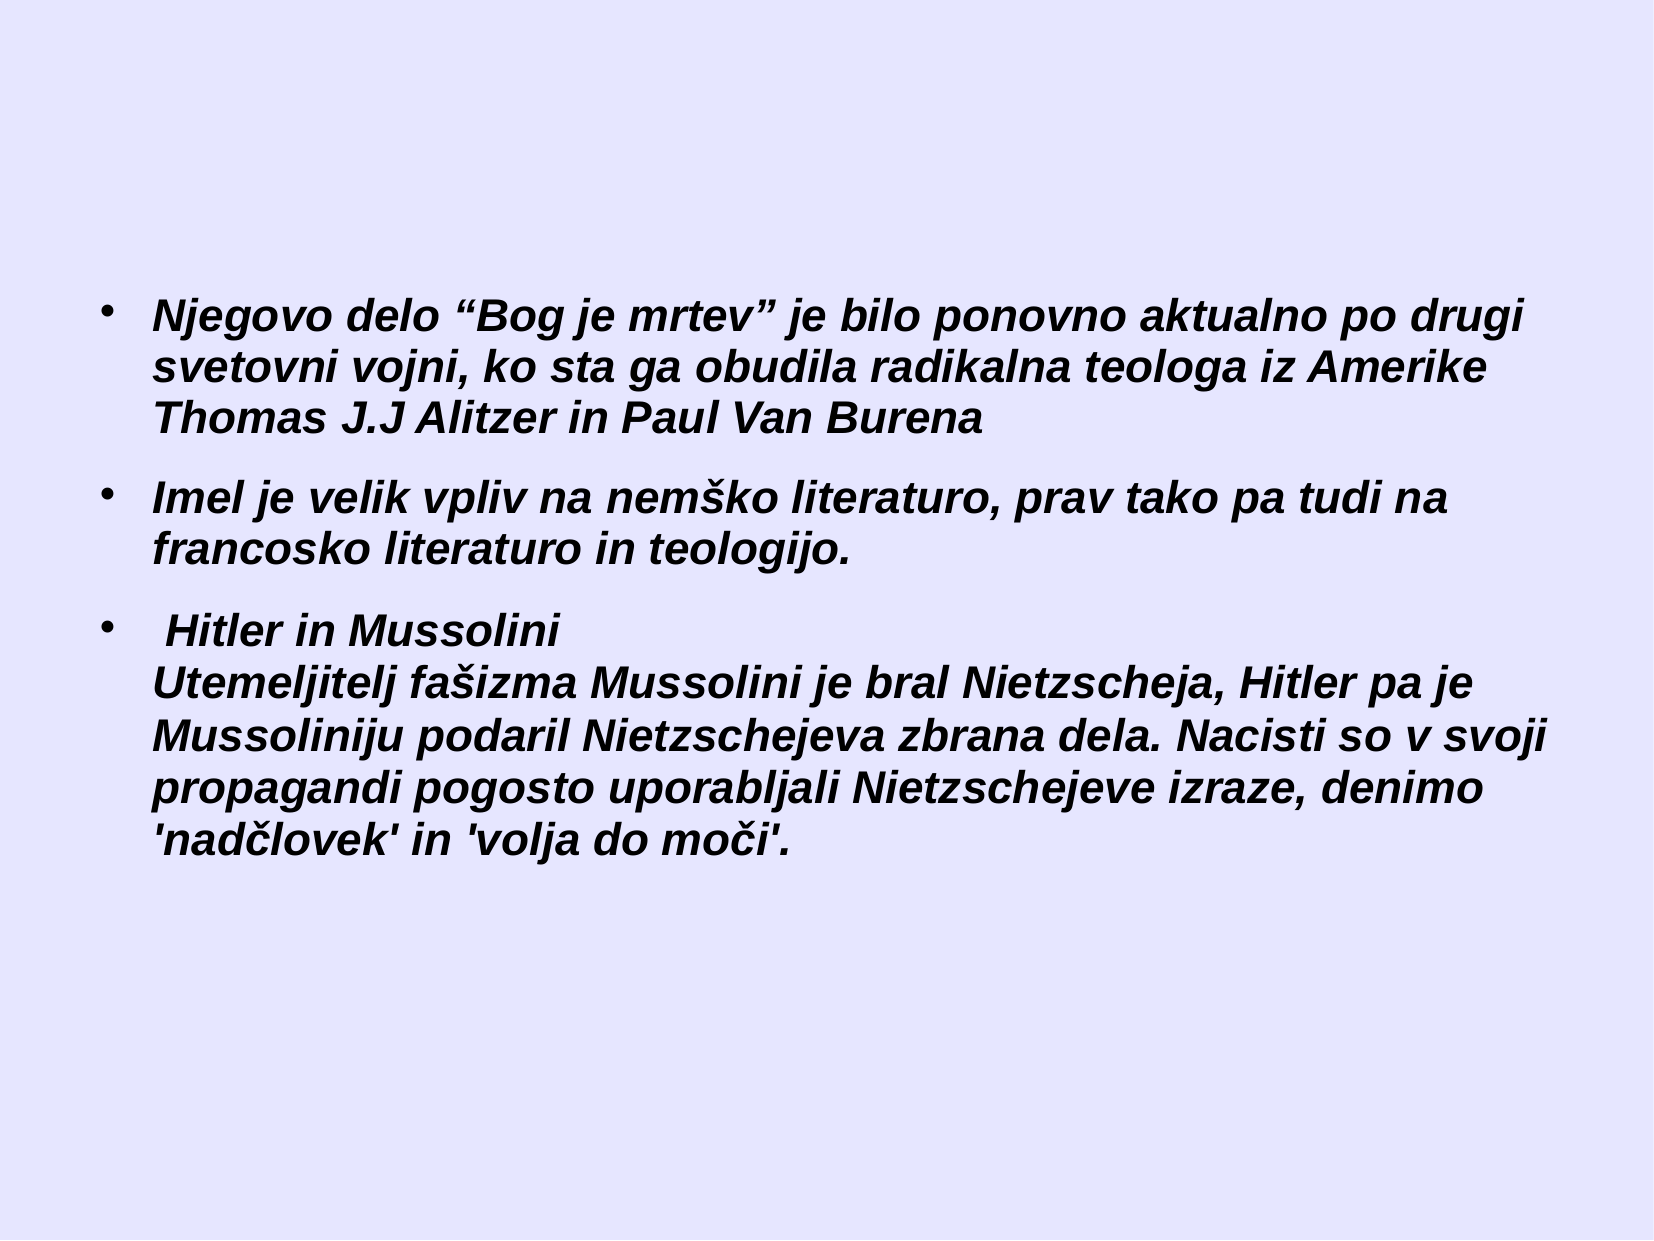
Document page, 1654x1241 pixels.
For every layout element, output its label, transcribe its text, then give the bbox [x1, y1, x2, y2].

list Njegovo delo “Bog je mrtev” je bilo ponovno aktualno po drugi svetovni vojni, ko sta ga obudila radikalna teologa iz Amerike Thomas J.J Alitzer in Paul Van Burena Imel je velik vpliv na nemško literaturo, prav tako pa tudi na francosko literaturo in teologijo. Hitler in Mussolini Utemeljitelj fašizma Mussolini je bral Nietzscheja, Hitler pa je Mussoliniju podaril Nietzschejeva zbrana dela. Nacisti so v svoji propagandi pogosto uporabljali Nietzschejeve izraze, denimo 'nadčlovek' in 'volja do moči'. [82, 290, 1571, 1179]
